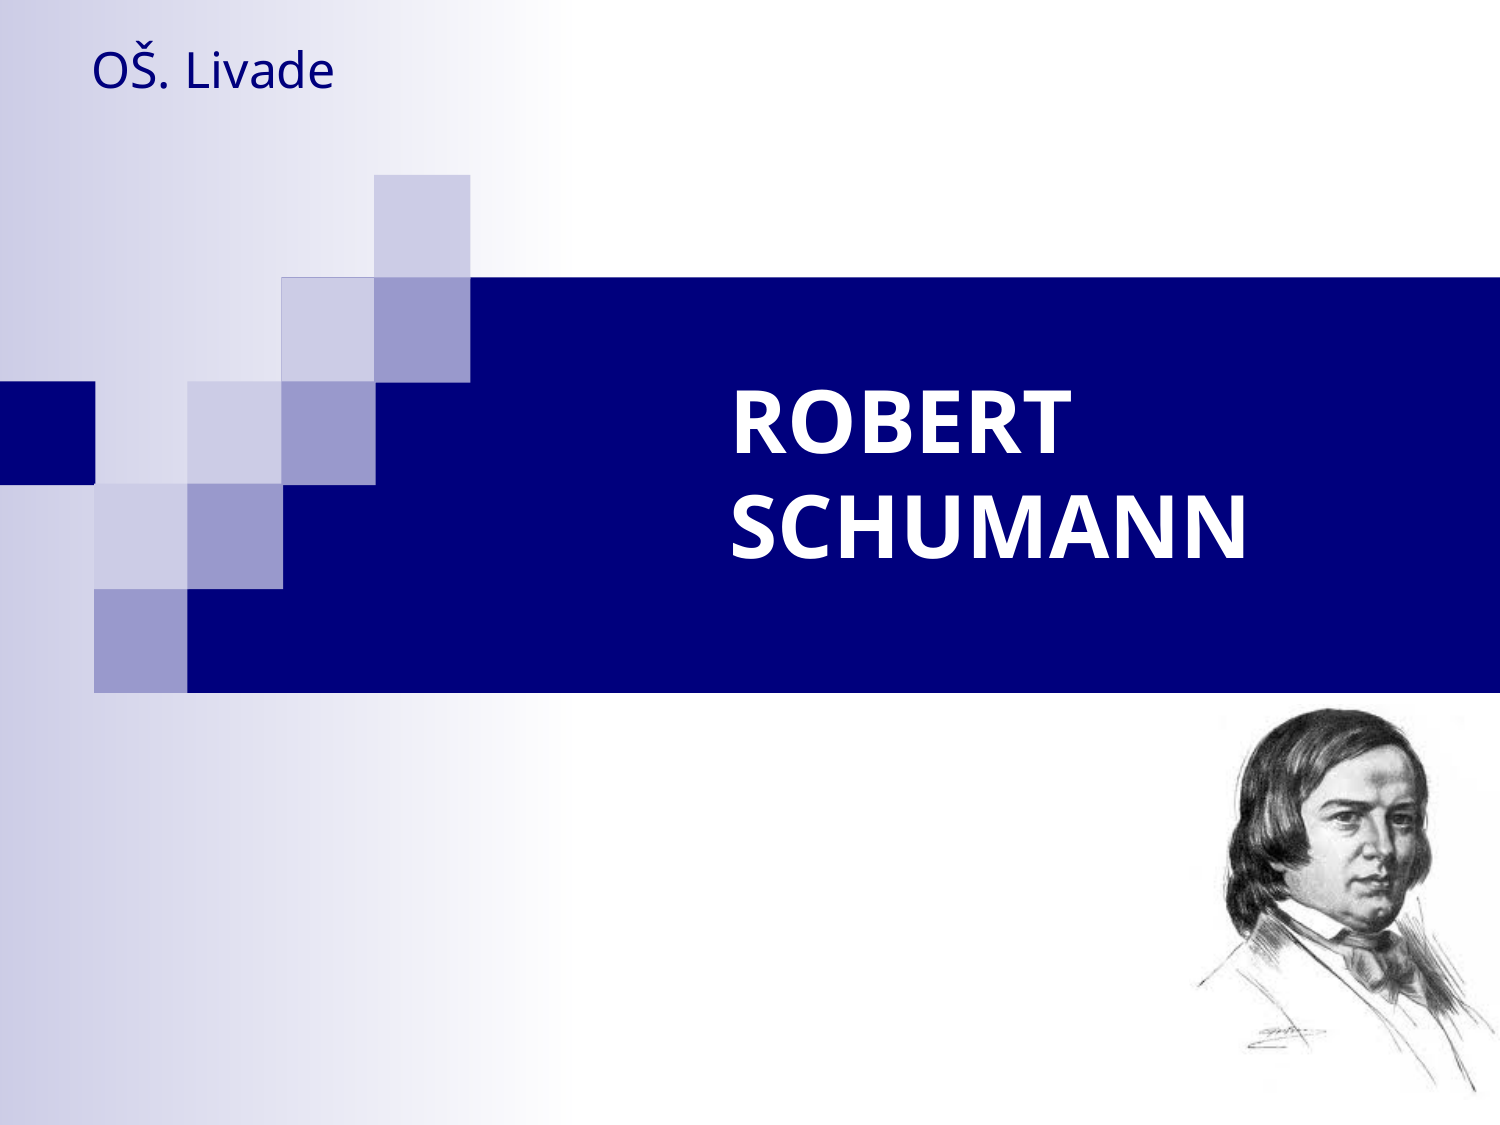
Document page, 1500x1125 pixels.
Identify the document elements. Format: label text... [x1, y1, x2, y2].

text_box OŠ. Livade [76, 30, 443, 106]
picture [1189, 704, 1500, 1100]
title ROBERT SCHUMANN [714, 397, 1441, 650]
